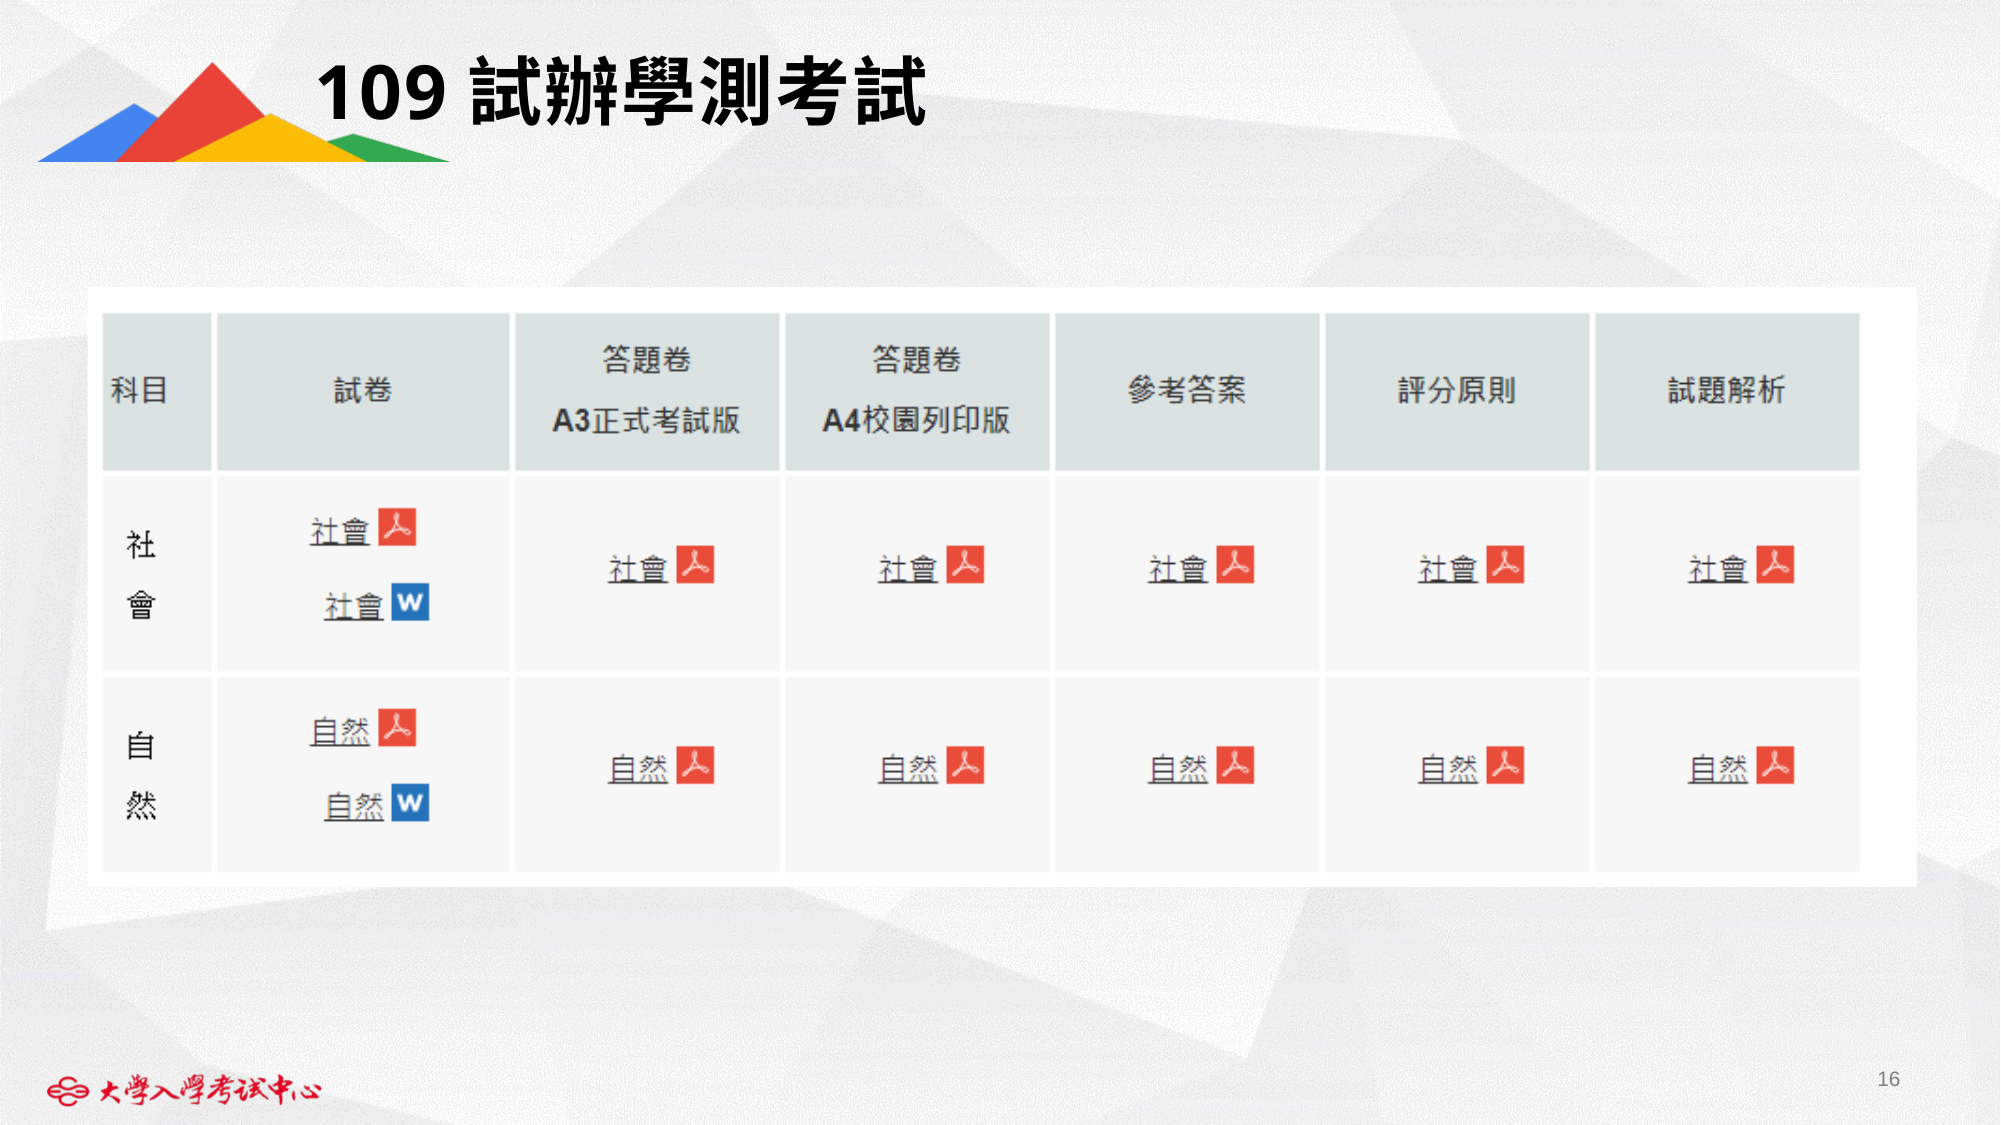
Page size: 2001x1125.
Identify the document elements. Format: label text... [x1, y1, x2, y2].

slide_number <編號> [1862, 1058, 1950, 1119]
text_box 109試辦學測考試 [299, 37, 1738, 143]
picture [0, 0, 2001, 1125]
